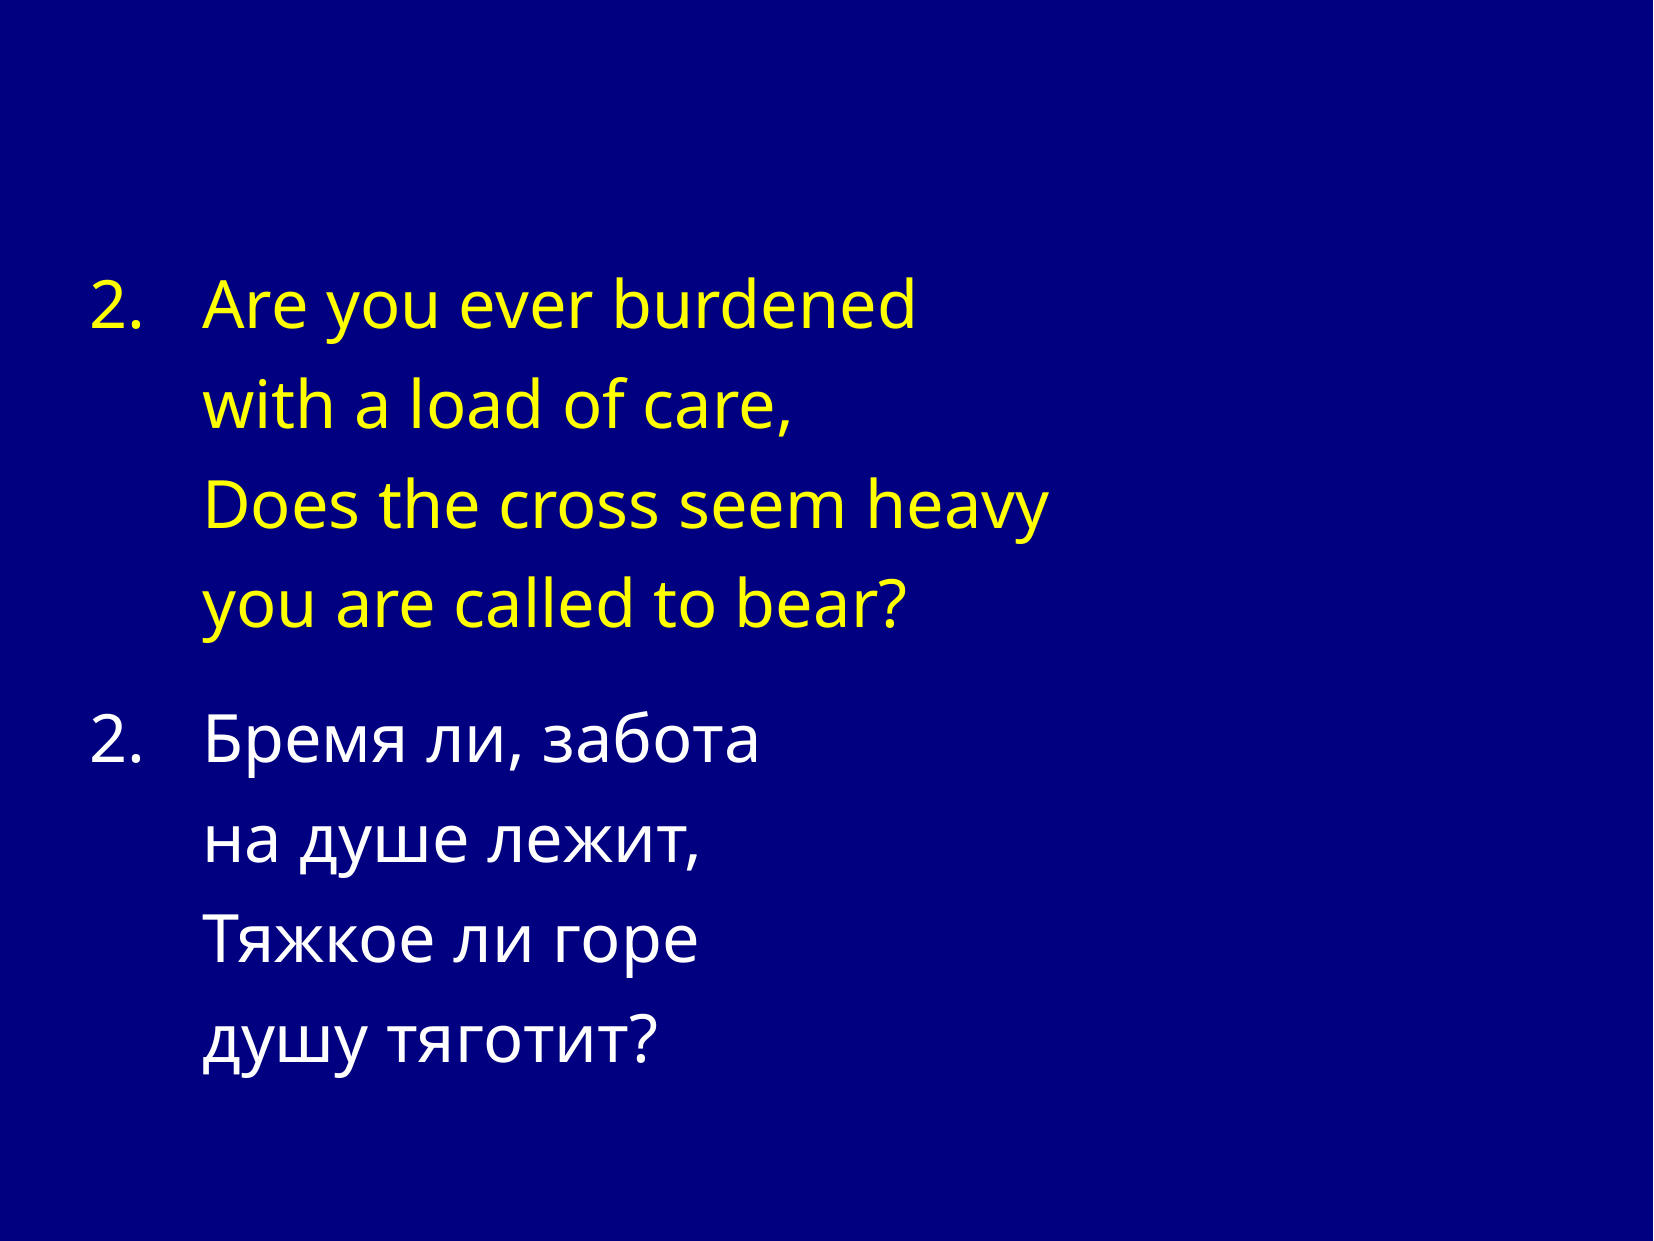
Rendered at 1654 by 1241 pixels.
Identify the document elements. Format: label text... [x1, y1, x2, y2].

text_box 2. Are you ever burdened with a load of care, Does the cross seem heavy you are called to bear? [75, 150, 1576, 638]
text_box 2. Бремя ли, забота на душе лежит, Тяжкое ли горе душу тяготит? [75, 675, 1576, 1163]
